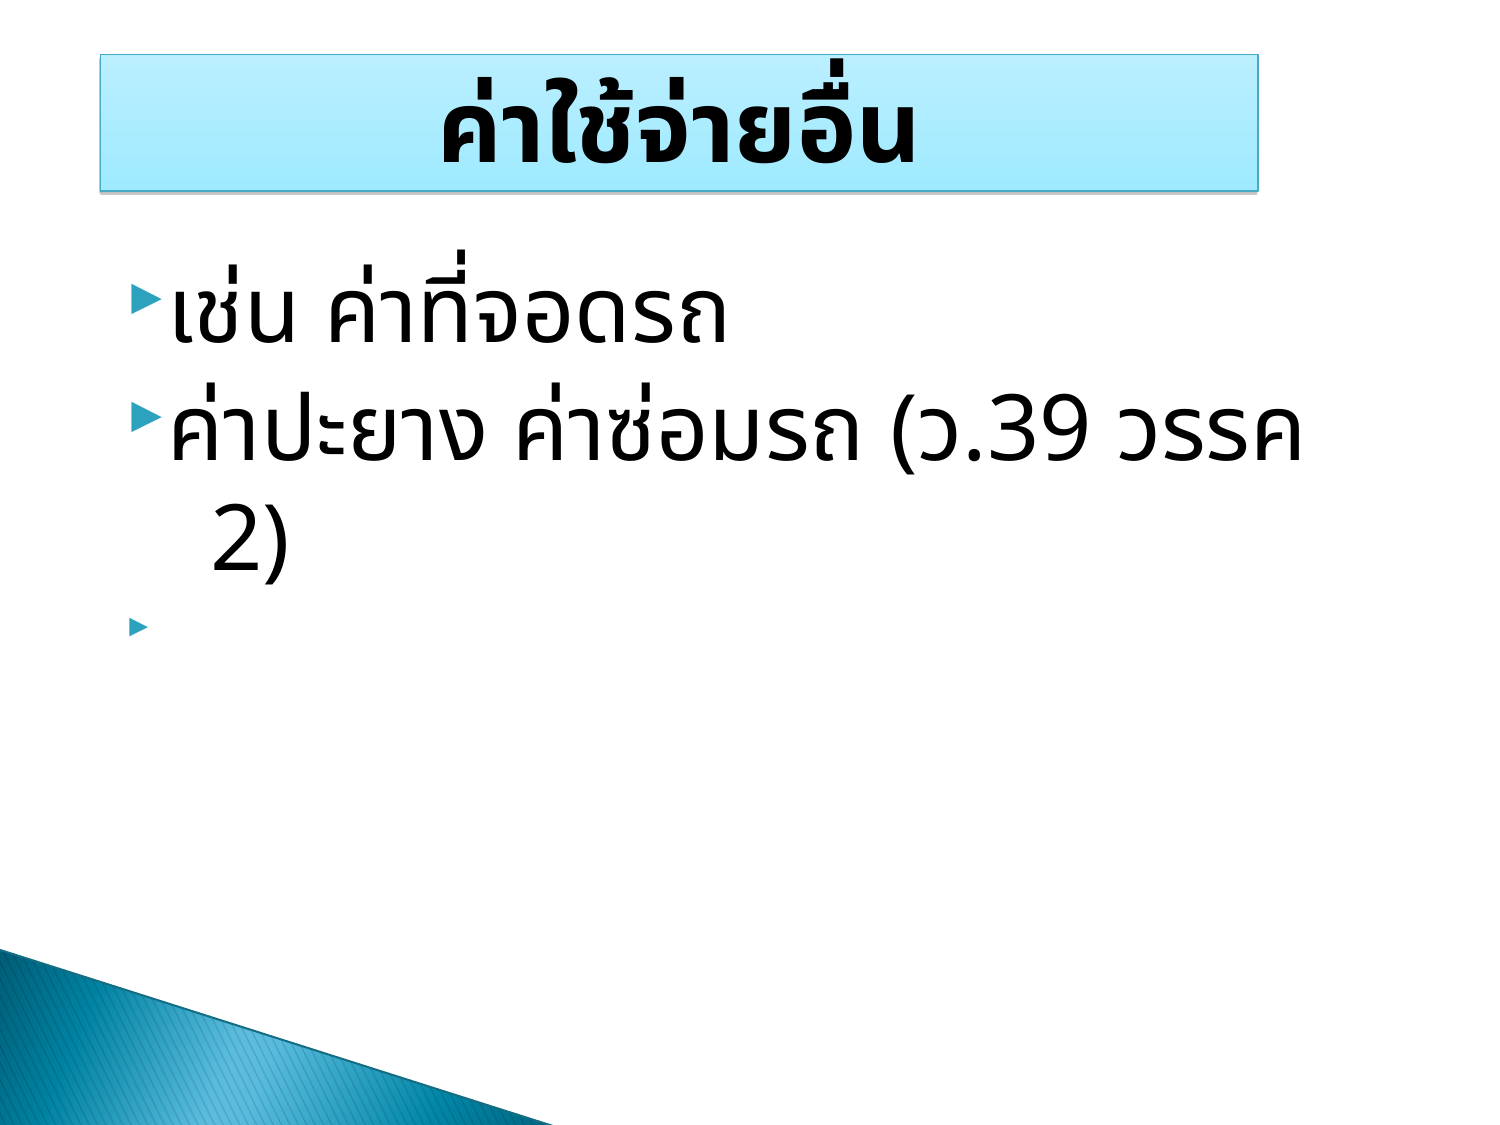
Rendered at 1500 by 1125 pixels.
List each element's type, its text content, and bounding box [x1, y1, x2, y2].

list เช่น ค่าที่จอดรถ ค่าปะยาง ค่าซ่อมรถ (ว.39 วรรค 2) [75, 243, 1426, 986]
text_box ค่าใช้จ่ายอื่น [100, 54, 1258, 191]
